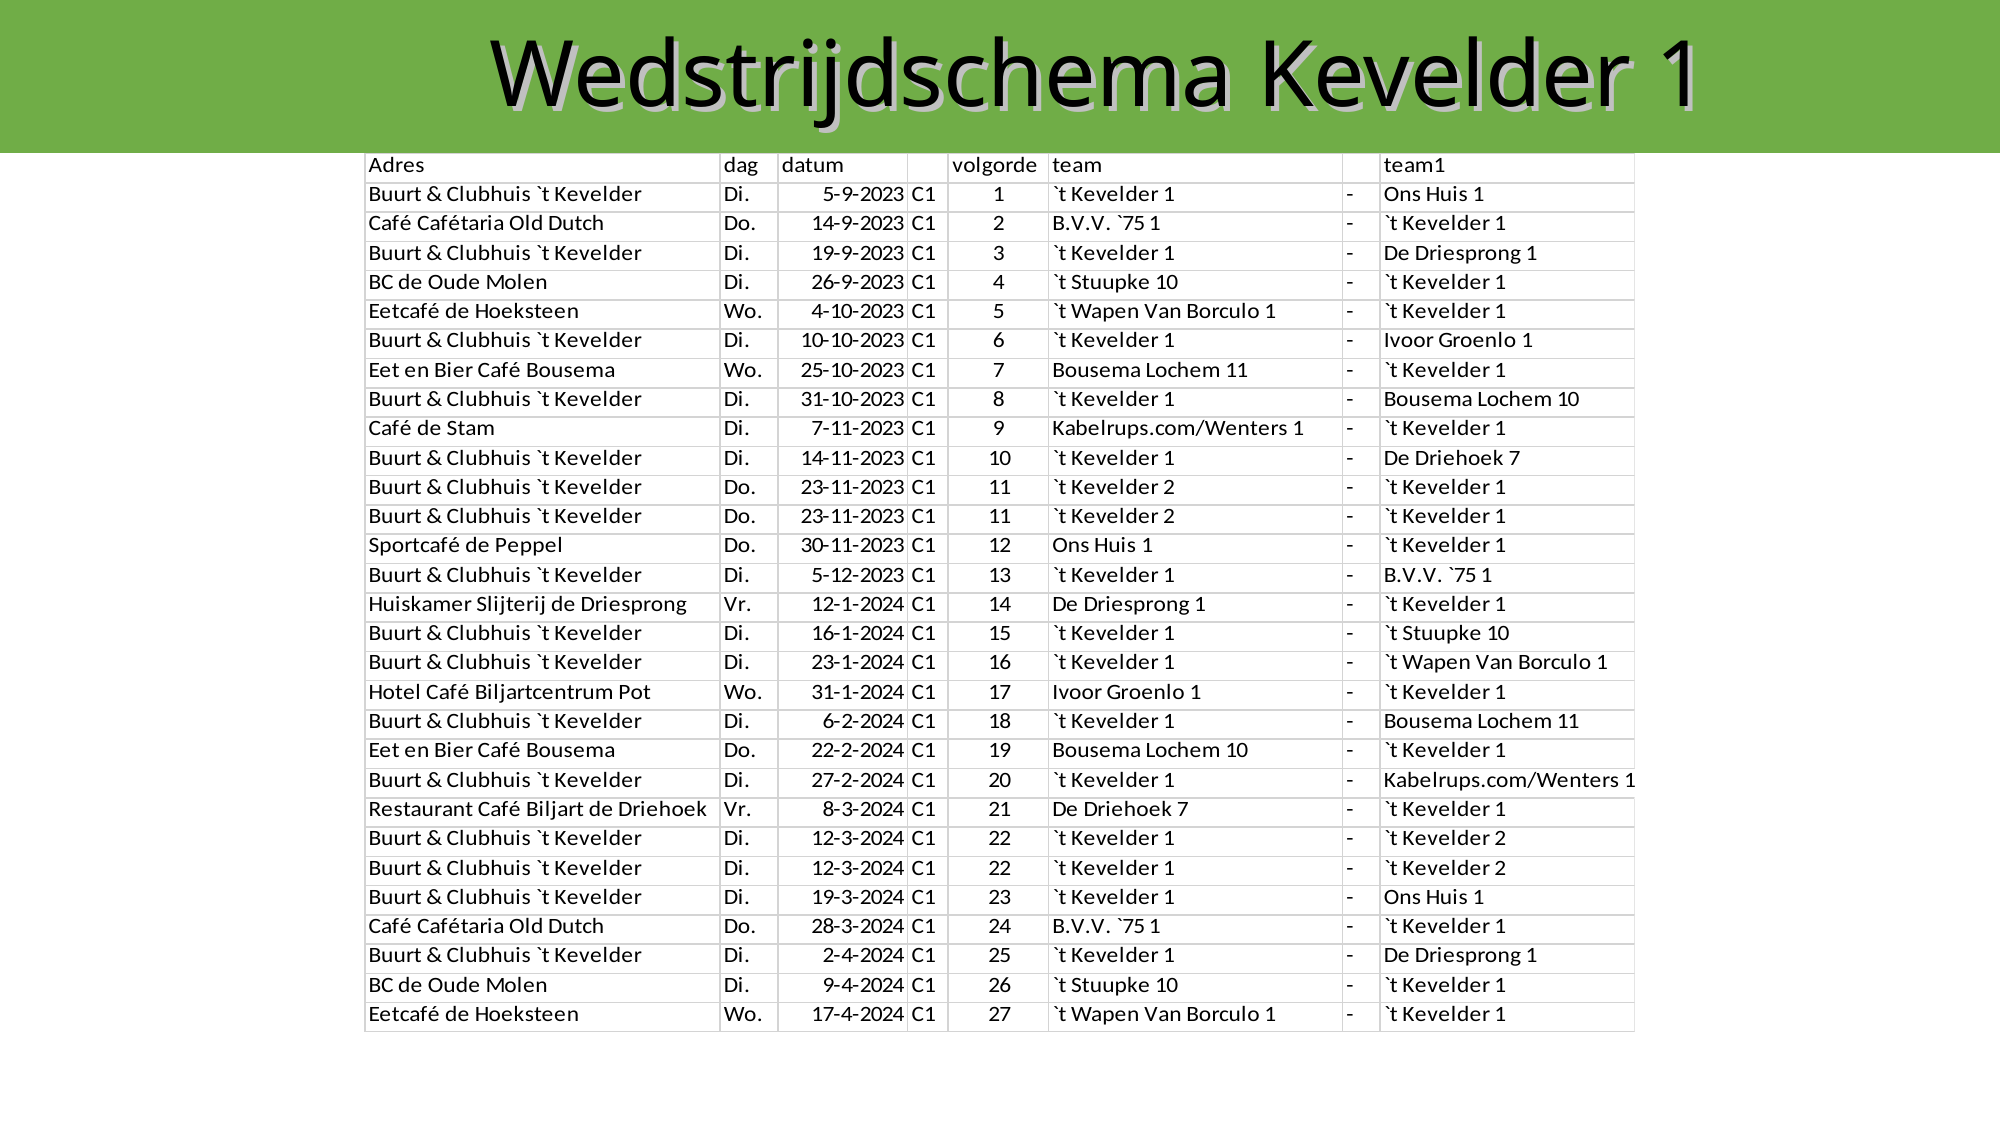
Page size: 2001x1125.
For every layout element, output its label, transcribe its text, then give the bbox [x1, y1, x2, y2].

picture [364, 152, 1636, 1033]
title Wedstrijdschema Kevelder 1 [0, 0, 2000, 153]
